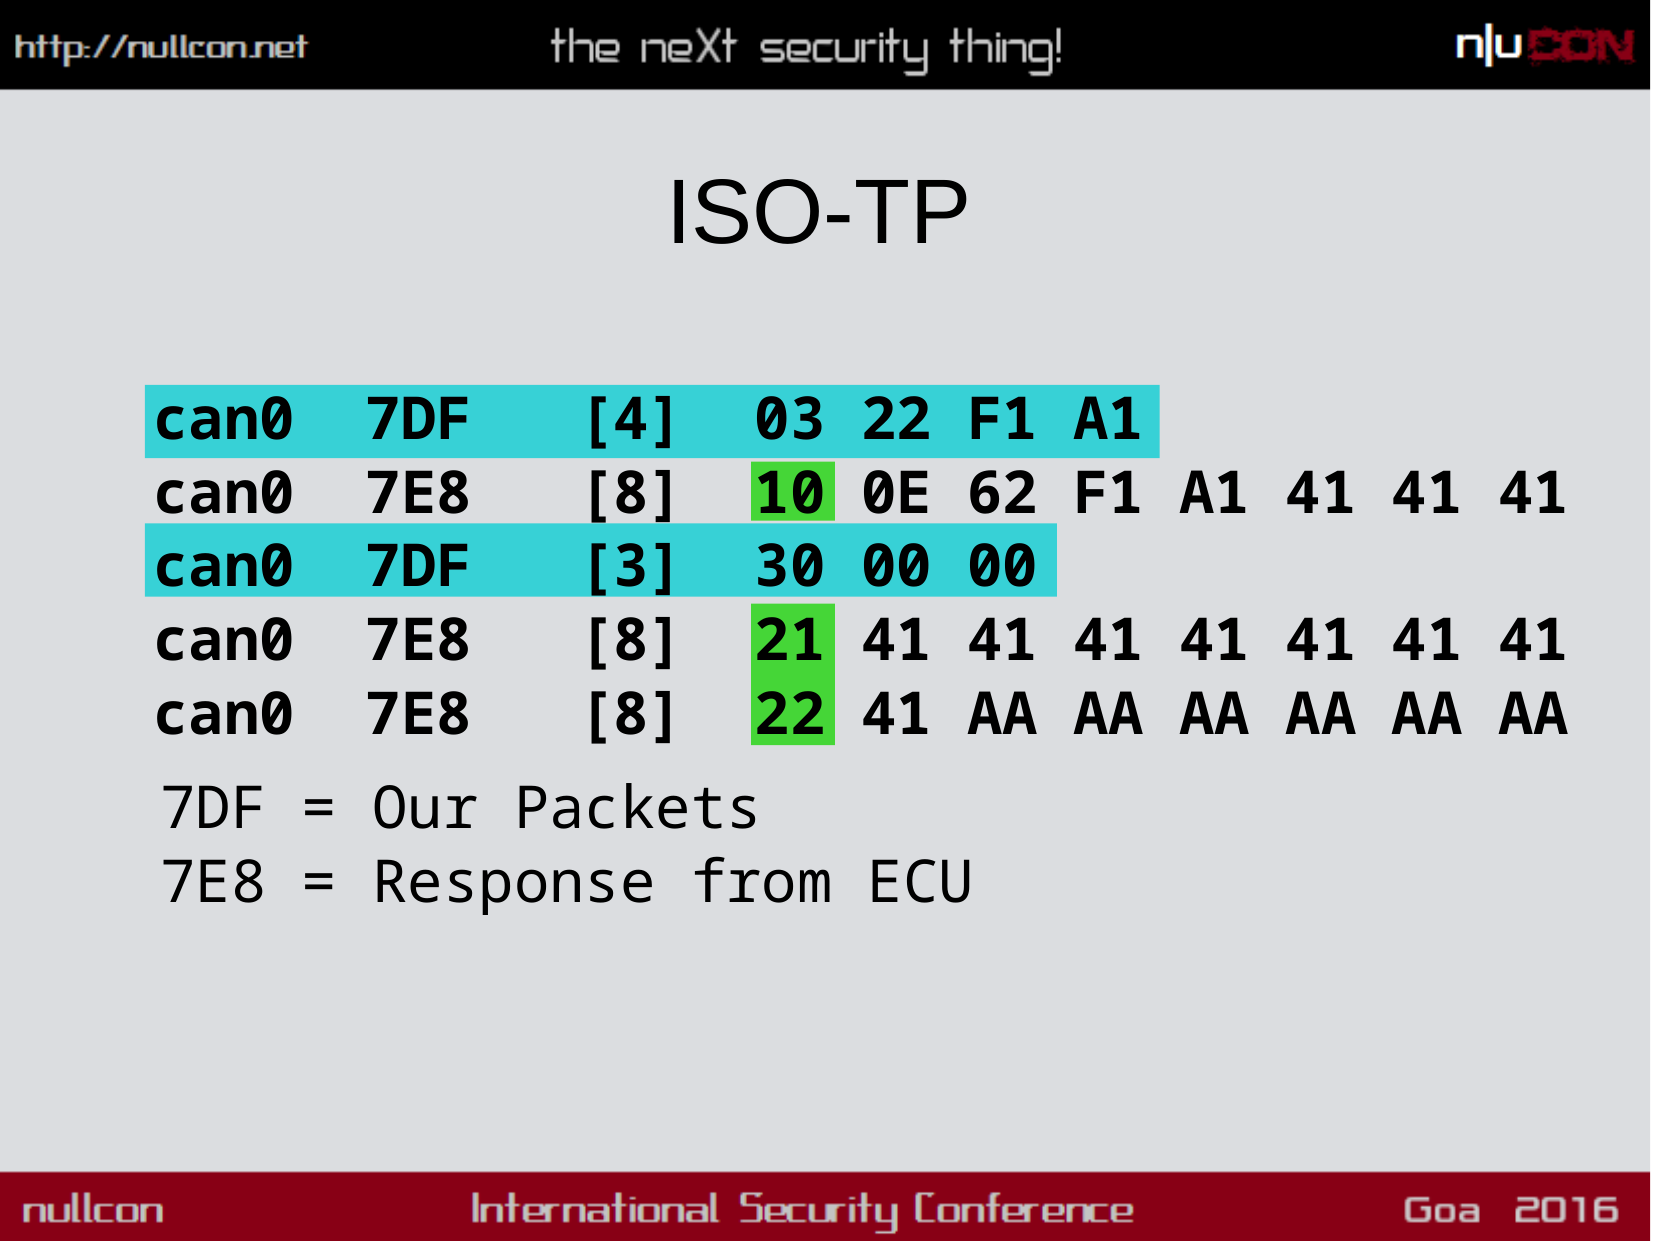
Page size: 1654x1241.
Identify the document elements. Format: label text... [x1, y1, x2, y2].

picture [0, 0, 1651, 1241]
title ISO-TP [75, 107, 1564, 316]
